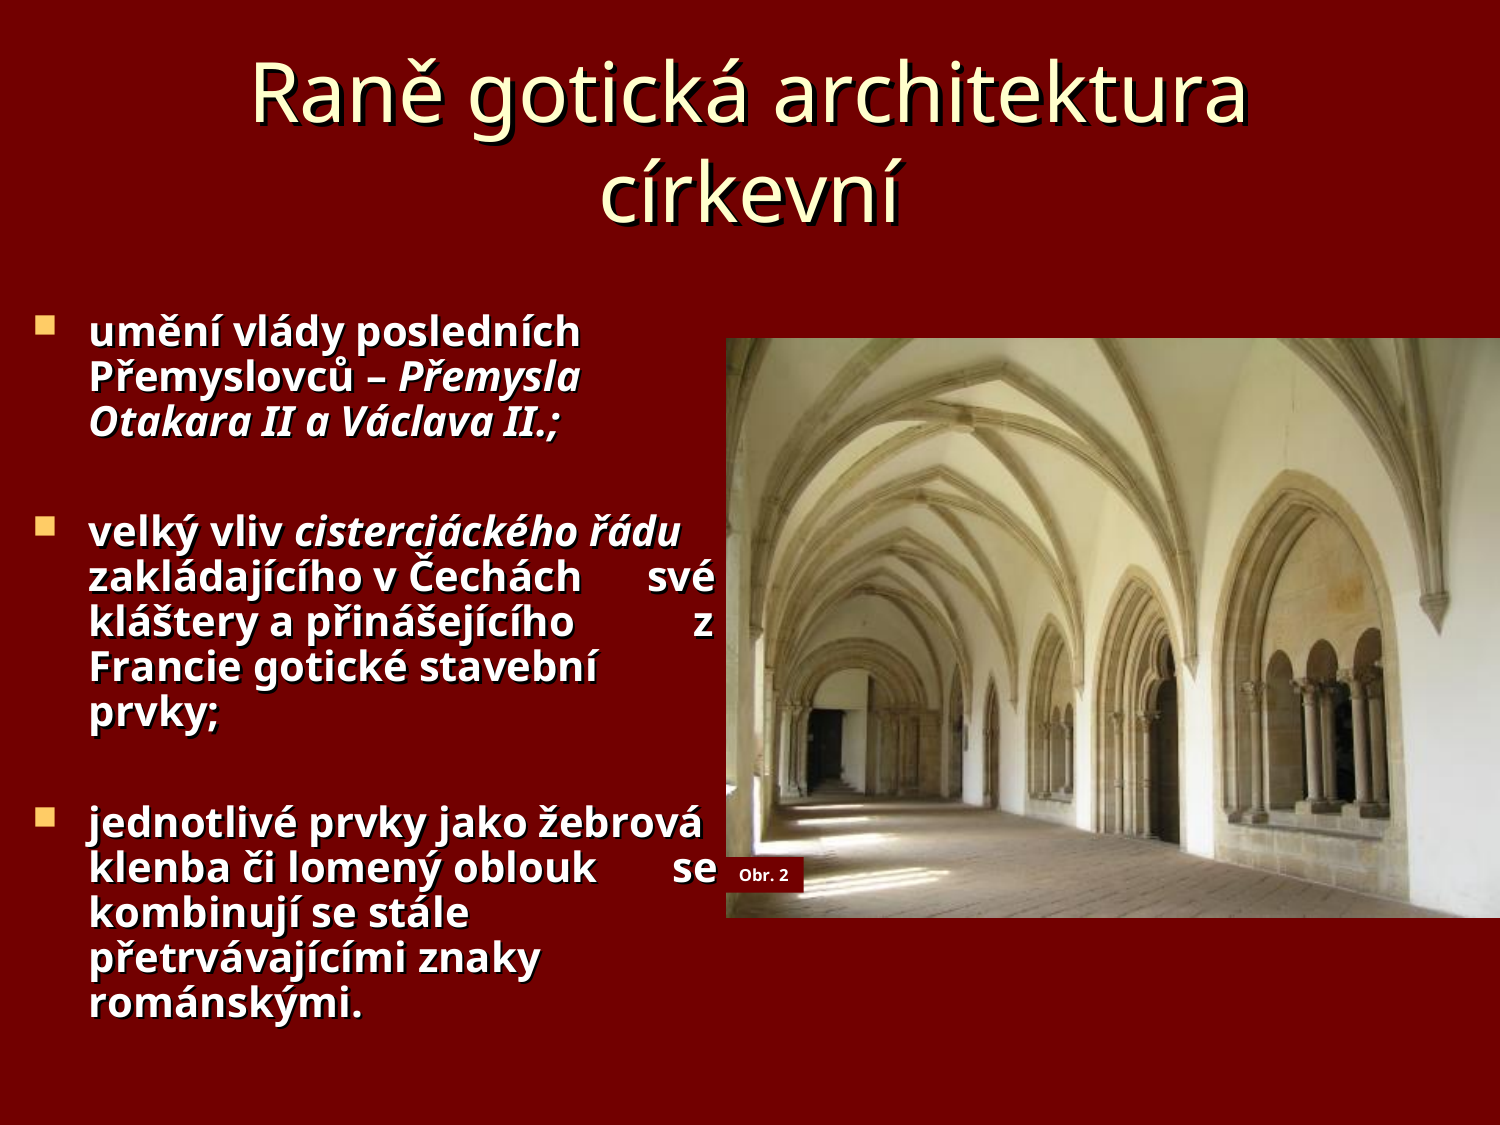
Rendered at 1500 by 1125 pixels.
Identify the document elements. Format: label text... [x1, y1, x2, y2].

text_box Obr. 2 [724, 857, 804, 893]
title Raně gotická architektura církevní [75, 45, 1426, 233]
text_box [726, 338, 1500, 918]
list umění vlády posledních Přemyslovců – Přemysla Otakara II a Václava II.; velký vliv cisterciáckého řádu zakládajícího v Čechách své kláštery a přinášejícího z Francie gotické stavební prvky; jednotlivé prvky jako žebrová klenba či lomený oblouk se kombinují se stále přetrvávajícími znaky románskými. [17, 302, 738, 1047]
